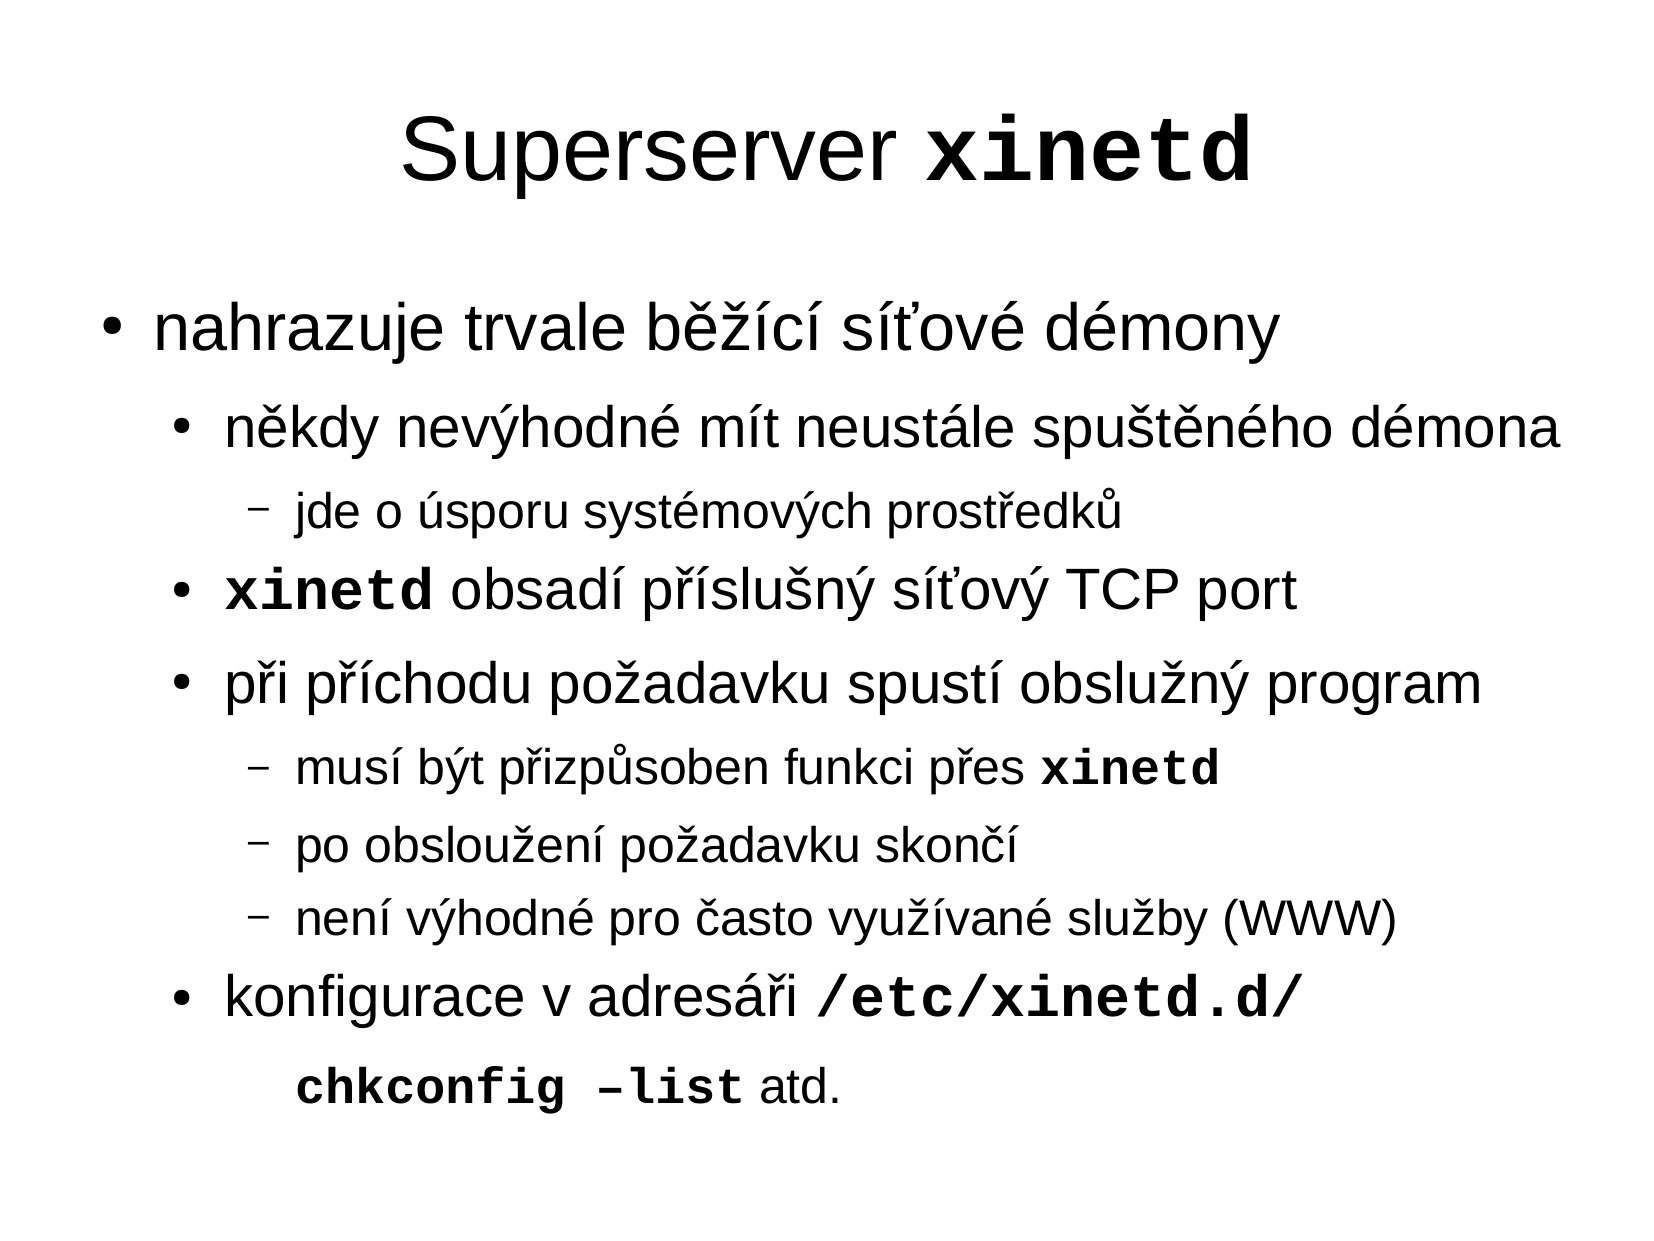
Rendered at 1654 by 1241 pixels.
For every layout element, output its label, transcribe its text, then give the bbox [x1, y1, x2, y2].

title Superserver xinetd [82, 56, 1571, 250]
list nahrazuje trvale běžící síťové démony někdy nevýhodné mít neustále spuštěného démona jde o úsporu systémových prostředků xinetd obsadí příslušný síťový TCP port při příchodu požadavku spustí obslužný program musí být přizpůsoben funkci přes xinetd po obsloužení požadavku skončí není výhodné pro často využívané služby (WWW) konfigurace v adresáři /etc/xinetd.d/ chkconfig –list atd. [82, 290, 1571, 1119]
